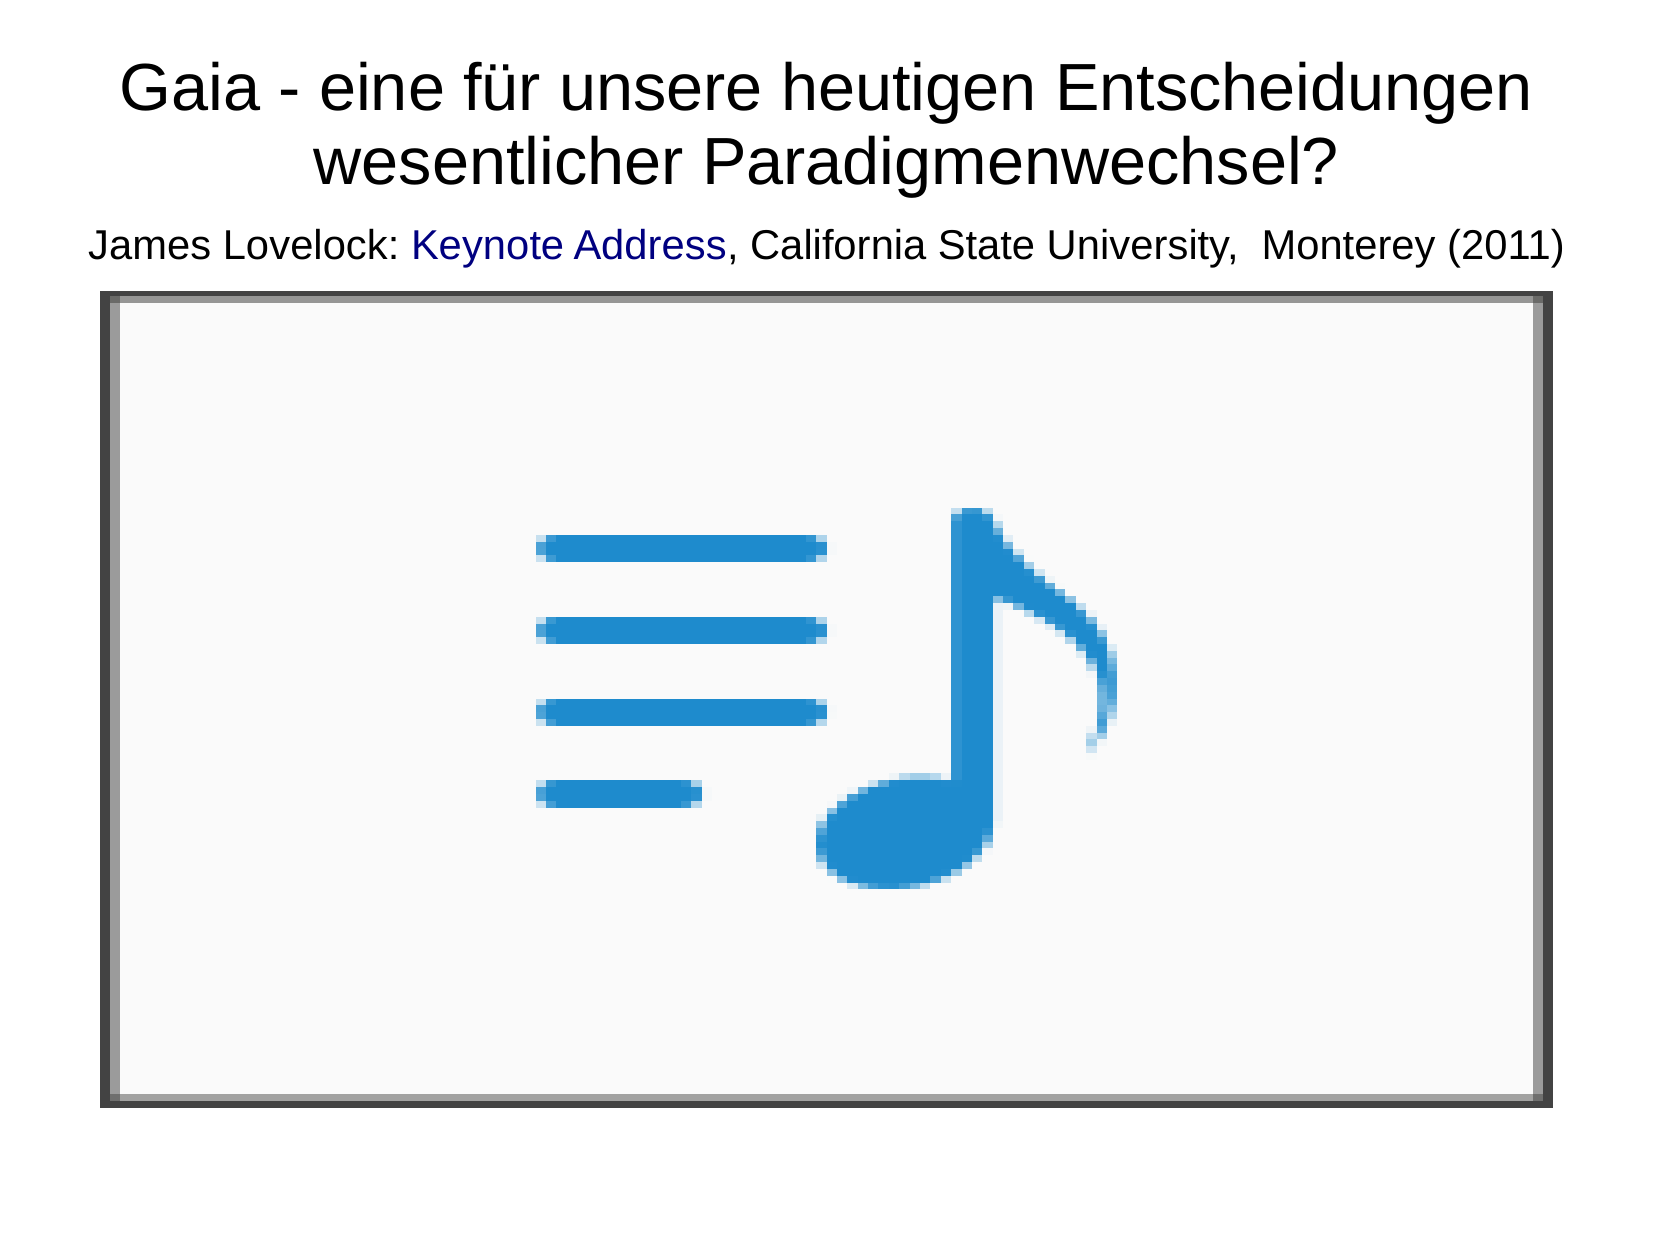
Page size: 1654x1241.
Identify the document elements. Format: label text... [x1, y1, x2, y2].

title Gaia - eine für unsere heutigen Entscheidungen wesentlicher Paradigmenwechsel? James Lovelock: Keynote Address, California State University, Monterey (2011) [82, 49, 1571, 274]
text_box [99, 290, 1555, 1109]
